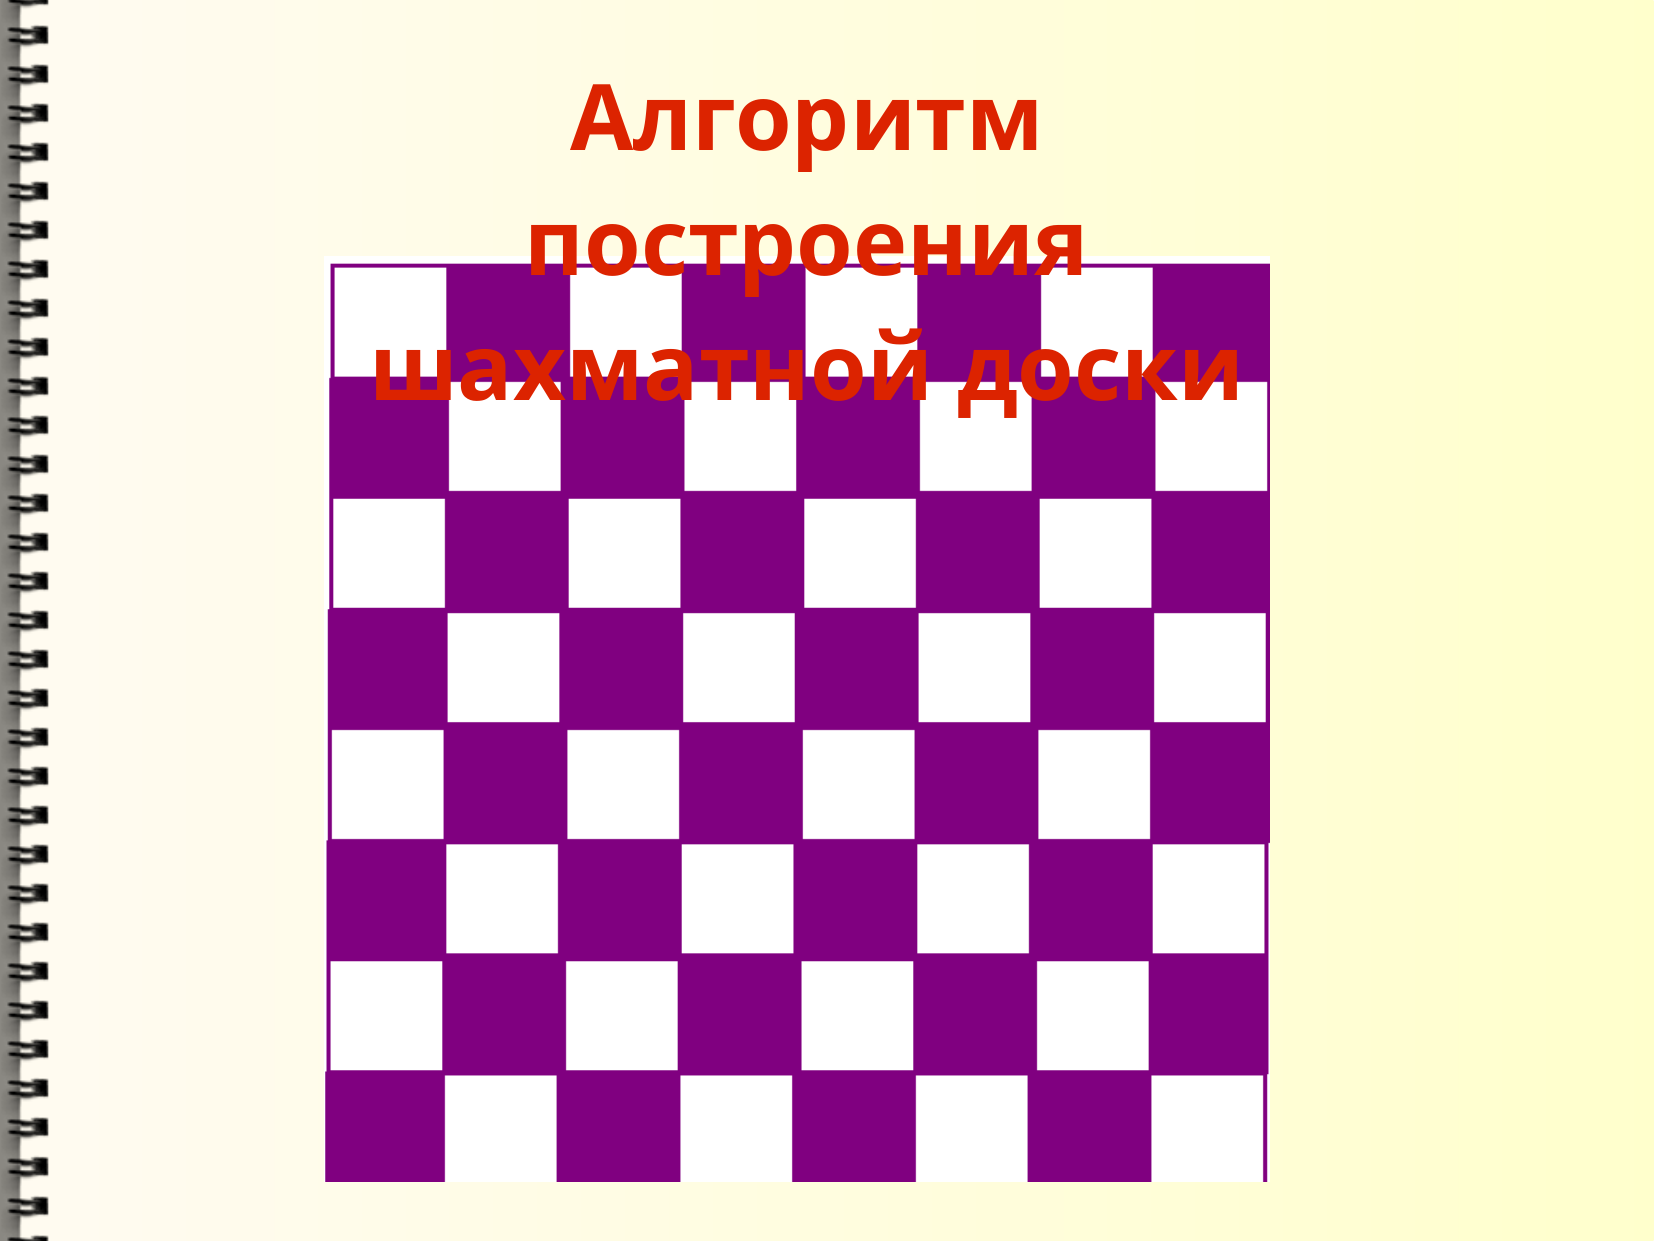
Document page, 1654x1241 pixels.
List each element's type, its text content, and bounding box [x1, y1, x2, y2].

text_box Алгоритм построения шахматной доски [354, 45, 1270, 296]
picture [324, 256, 1270, 1182]
picture [0, 0, 1654, 1241]
